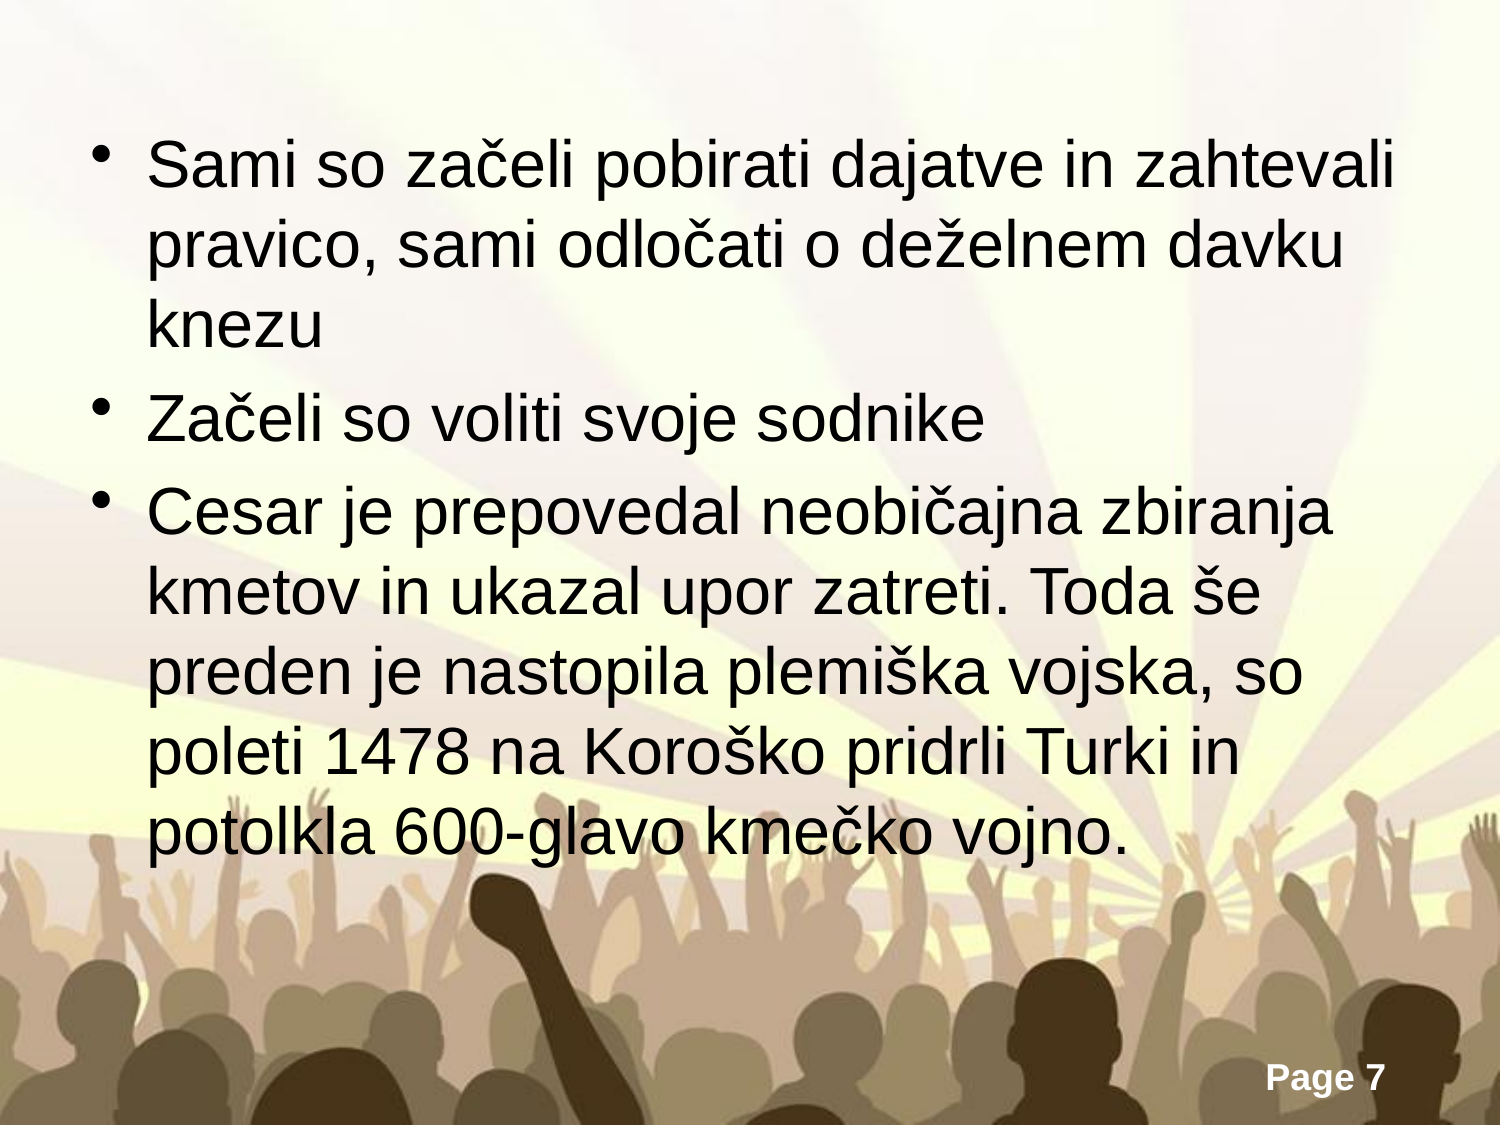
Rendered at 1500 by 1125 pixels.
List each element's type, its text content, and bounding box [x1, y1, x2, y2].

list Sami so začeli pobirati dajatve in zahtevali pravico, sami odločati o deželnem davku knezu Začeli so voliti svoje sodnike Cesar je prepovedal neobičajna zbiranja kmetov in ukazal upor zatreti. Toda še preden je nastopila plemiška vojska, so poleti 1478 na Koroško pridrli Turki in potolkla 600-glavo kmečko vojno. [75, 113, 1425, 1005]
picture [0, 0, 1500, 1125]
